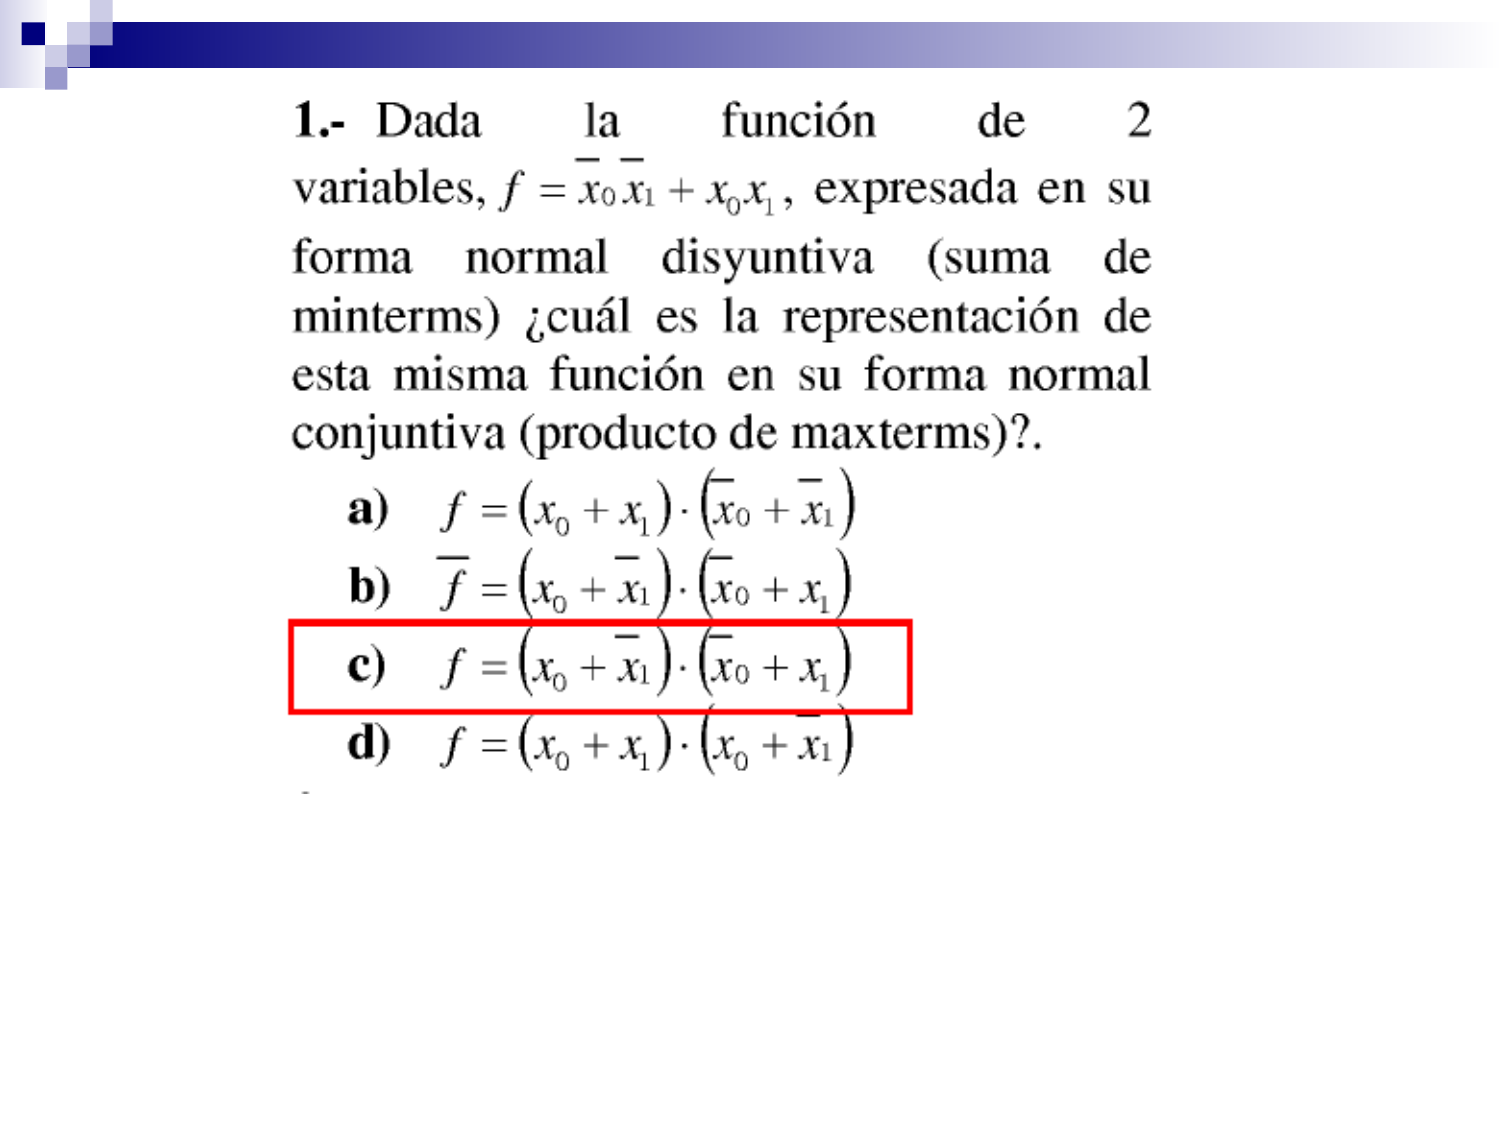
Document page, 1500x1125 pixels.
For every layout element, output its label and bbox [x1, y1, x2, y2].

picture [206, 78, 1188, 794]
